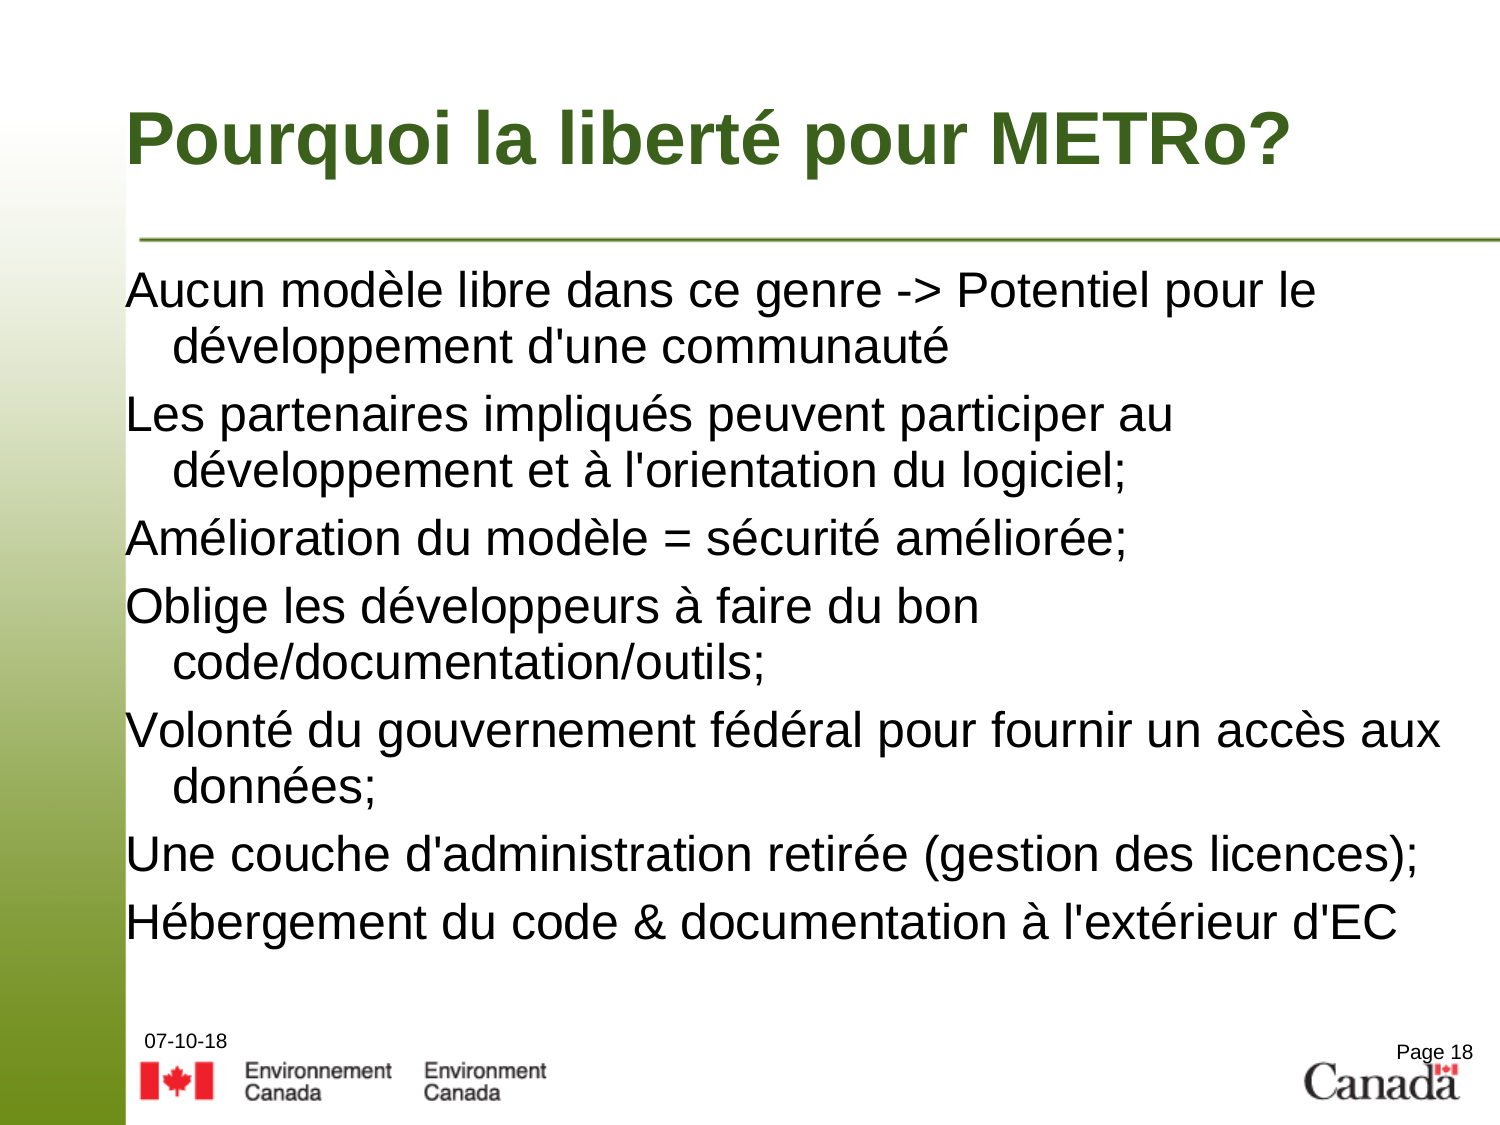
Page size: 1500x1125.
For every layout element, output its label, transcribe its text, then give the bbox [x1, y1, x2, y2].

title Pourquoi la liberté pour METRo? [125, 52, 1463, 226]
picture [0, 0, 1500, 1125]
list Aucun modèle libre dans ce genre -> Potentiel pour le développement d'une communauté Les partenaires impliqués peuvent participer au développement et à l'orientation du logiciel; Amélioration du modèle = sécurité améliorée; Oblige les développeurs à faire du bon code/documentation/outils; Volonté du gouvernement fédéral pour fournir un accès aux données; Une couche d'administration retirée (gestion des licences); Hébergement du code & documentation à l'extérieur d'EC [125, 262, 1463, 990]
